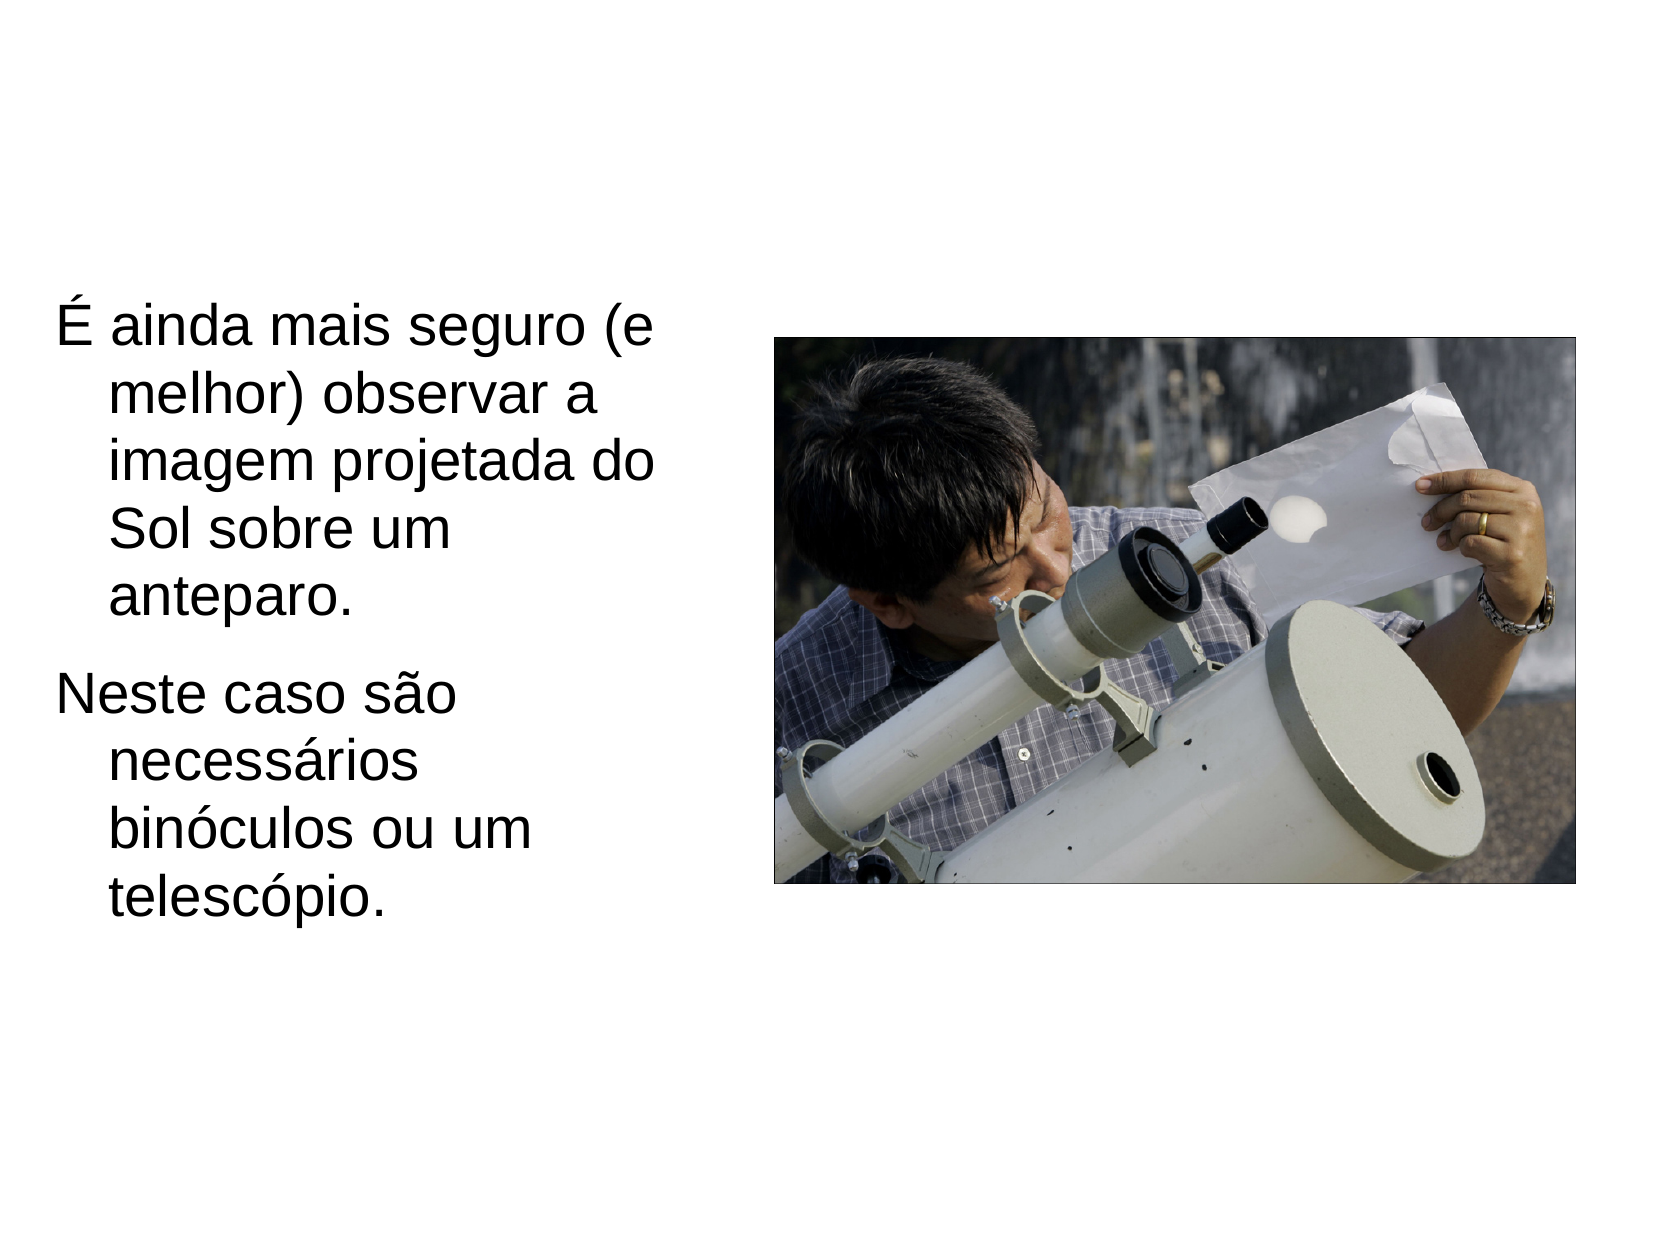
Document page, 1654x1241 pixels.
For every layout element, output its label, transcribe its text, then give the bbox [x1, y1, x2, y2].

picture [774, 290, 1576, 1109]
list É ainda mais seguro (e melhor) observar a imagem projetada do Sol sobre um anteparo. Neste caso são necessários binóculos ou um telescópio. [37, 290, 676, 1109]
